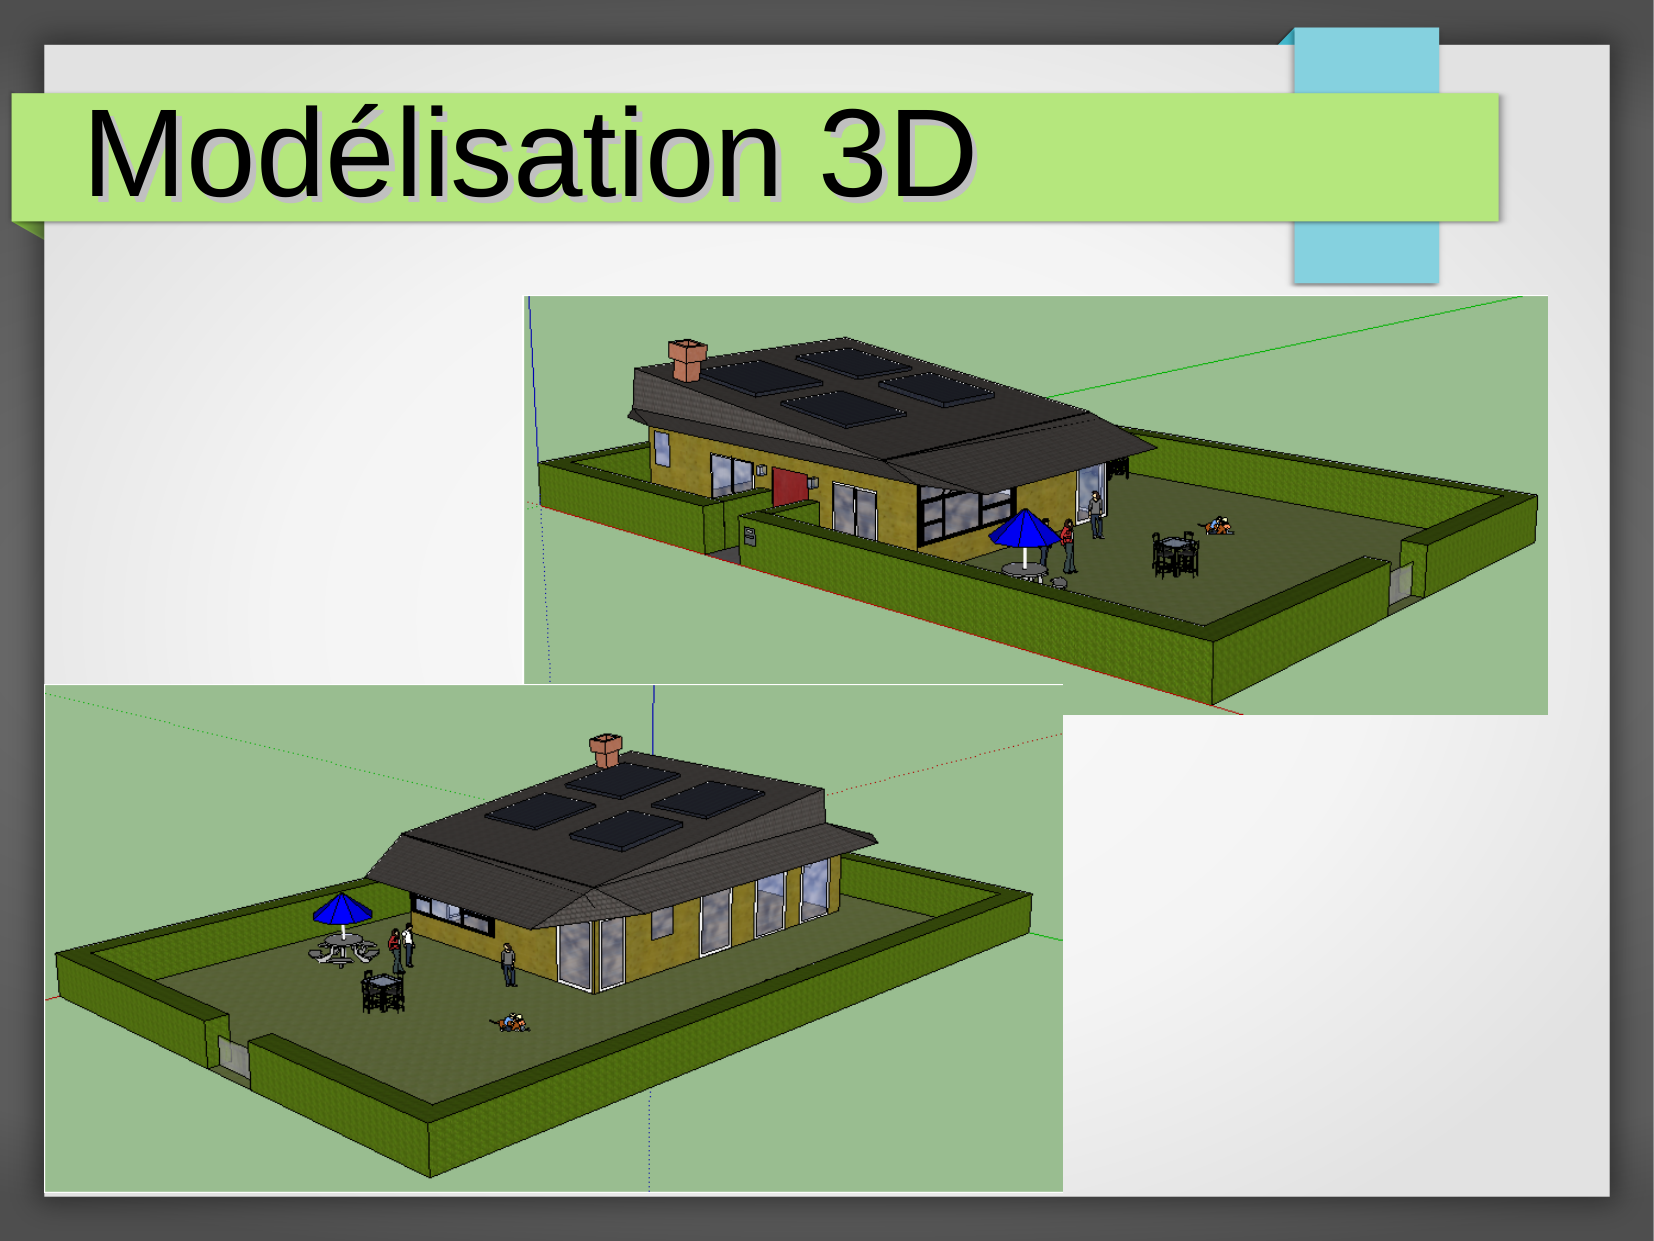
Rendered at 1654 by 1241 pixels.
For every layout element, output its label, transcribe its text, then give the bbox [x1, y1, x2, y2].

picture [0, 0, 1654, 1241]
title Modélisation 3D [82, 49, 1571, 257]
